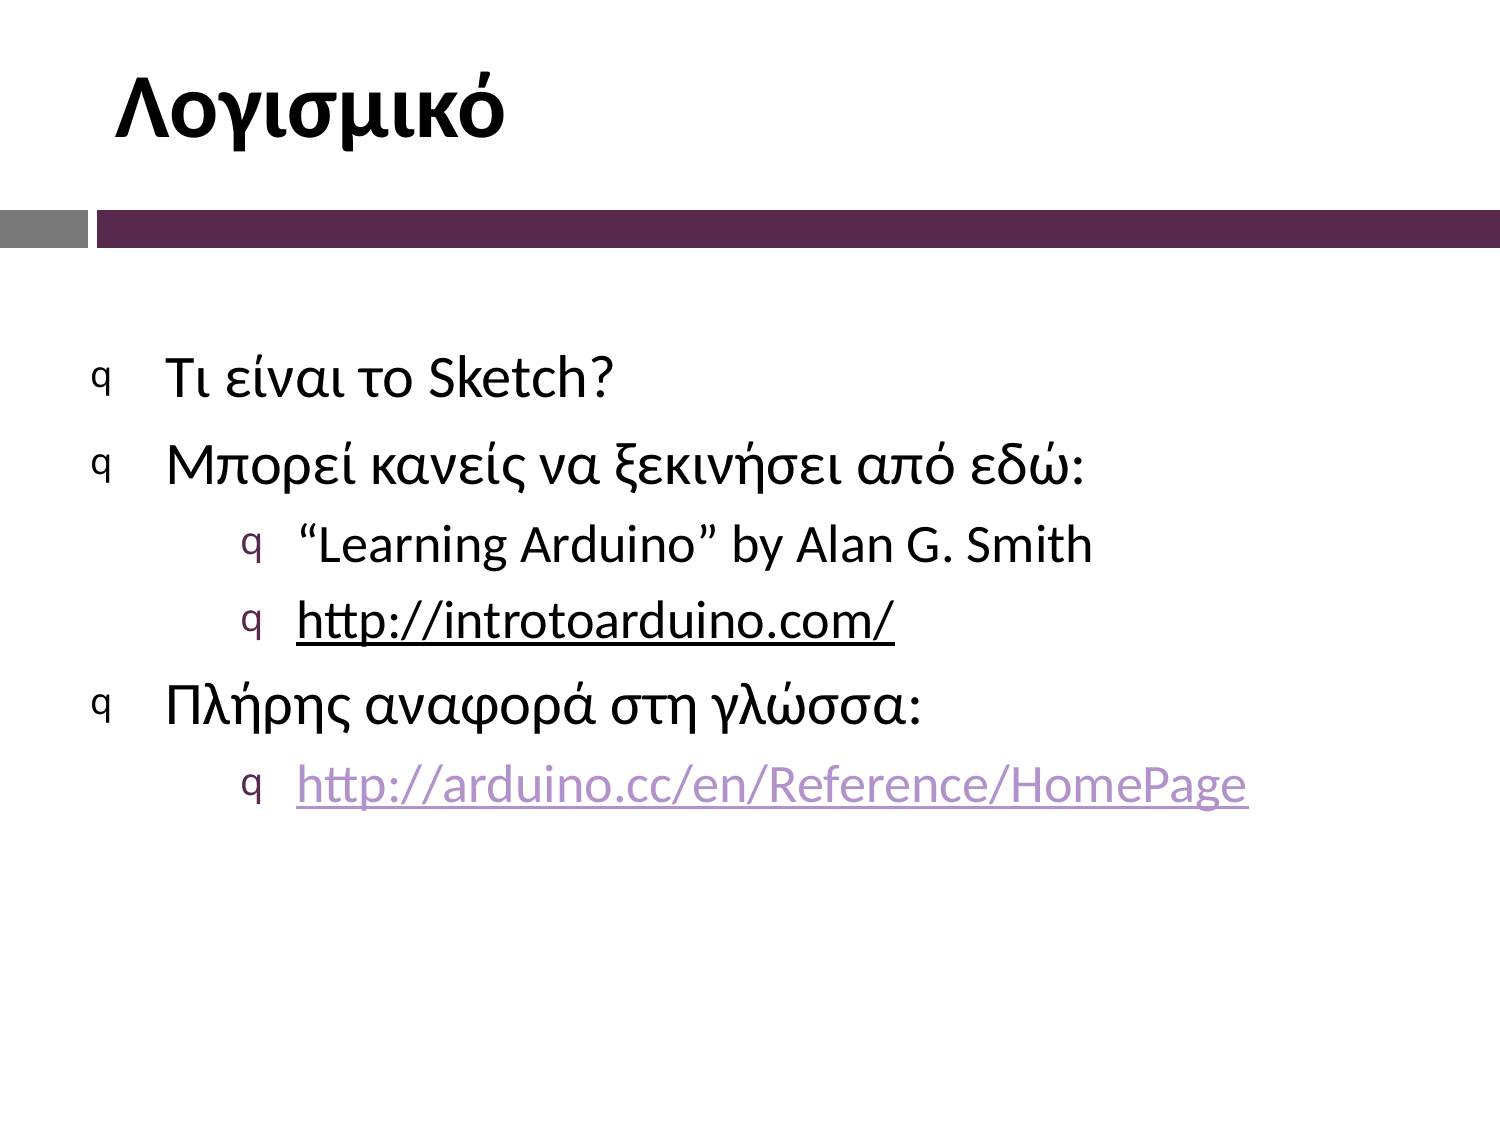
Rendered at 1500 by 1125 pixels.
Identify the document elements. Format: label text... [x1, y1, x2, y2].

list Τι είναι το Sketch? Μπορεί κανείς να ξεκινήσει από εδώ: “Learning Arduino” by Alan G. Smith http://introtoarduino.com/ Πλήρης αναφορά στη γλώσσα: http://arduino.cc/en/Reference/HomePage [75, 329, 1426, 853]
title Λογισμικό [100, 19, 1438, 182]
